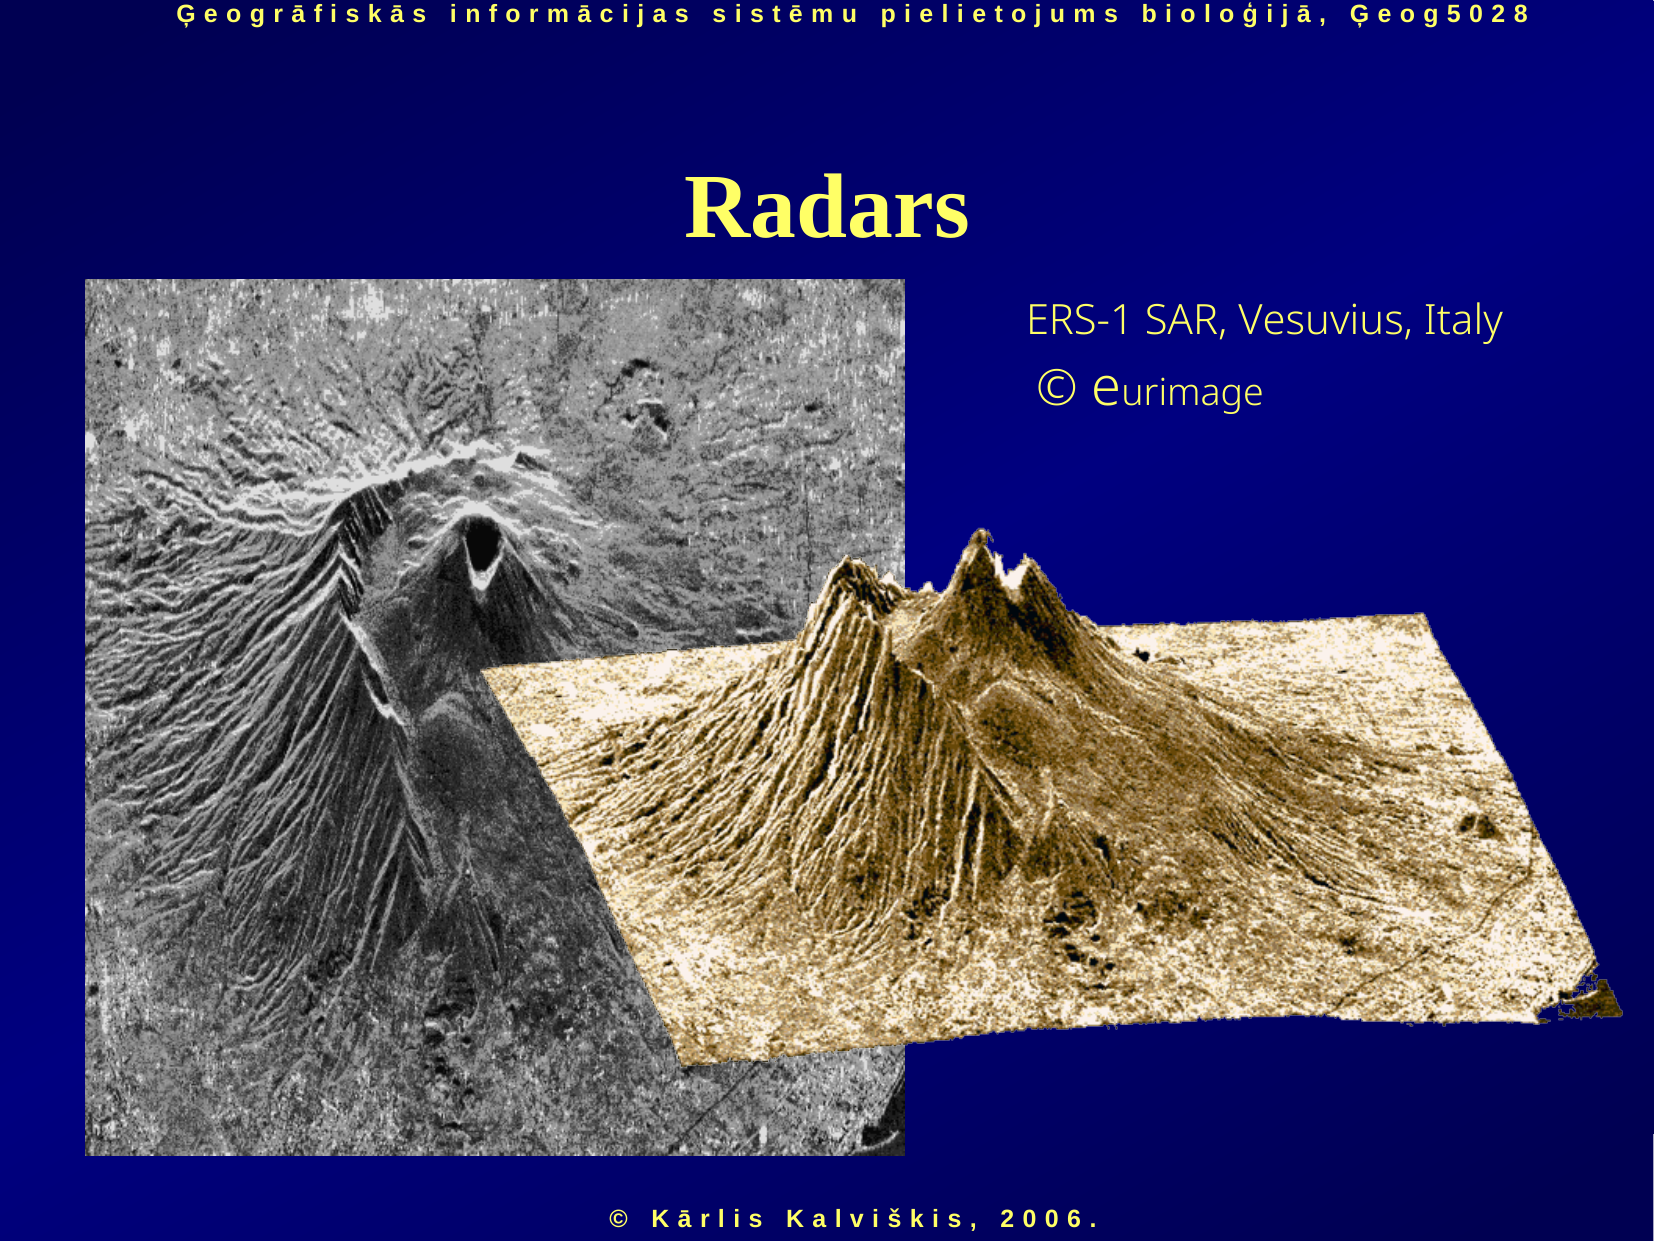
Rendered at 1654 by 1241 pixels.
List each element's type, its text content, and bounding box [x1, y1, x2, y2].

title Radars [121, 102, 1534, 311]
picture [85, 279, 1626, 1156]
text_box ERS-1 SAR, Vesuvius, Italy © eurimage [972, 290, 1598, 401]
